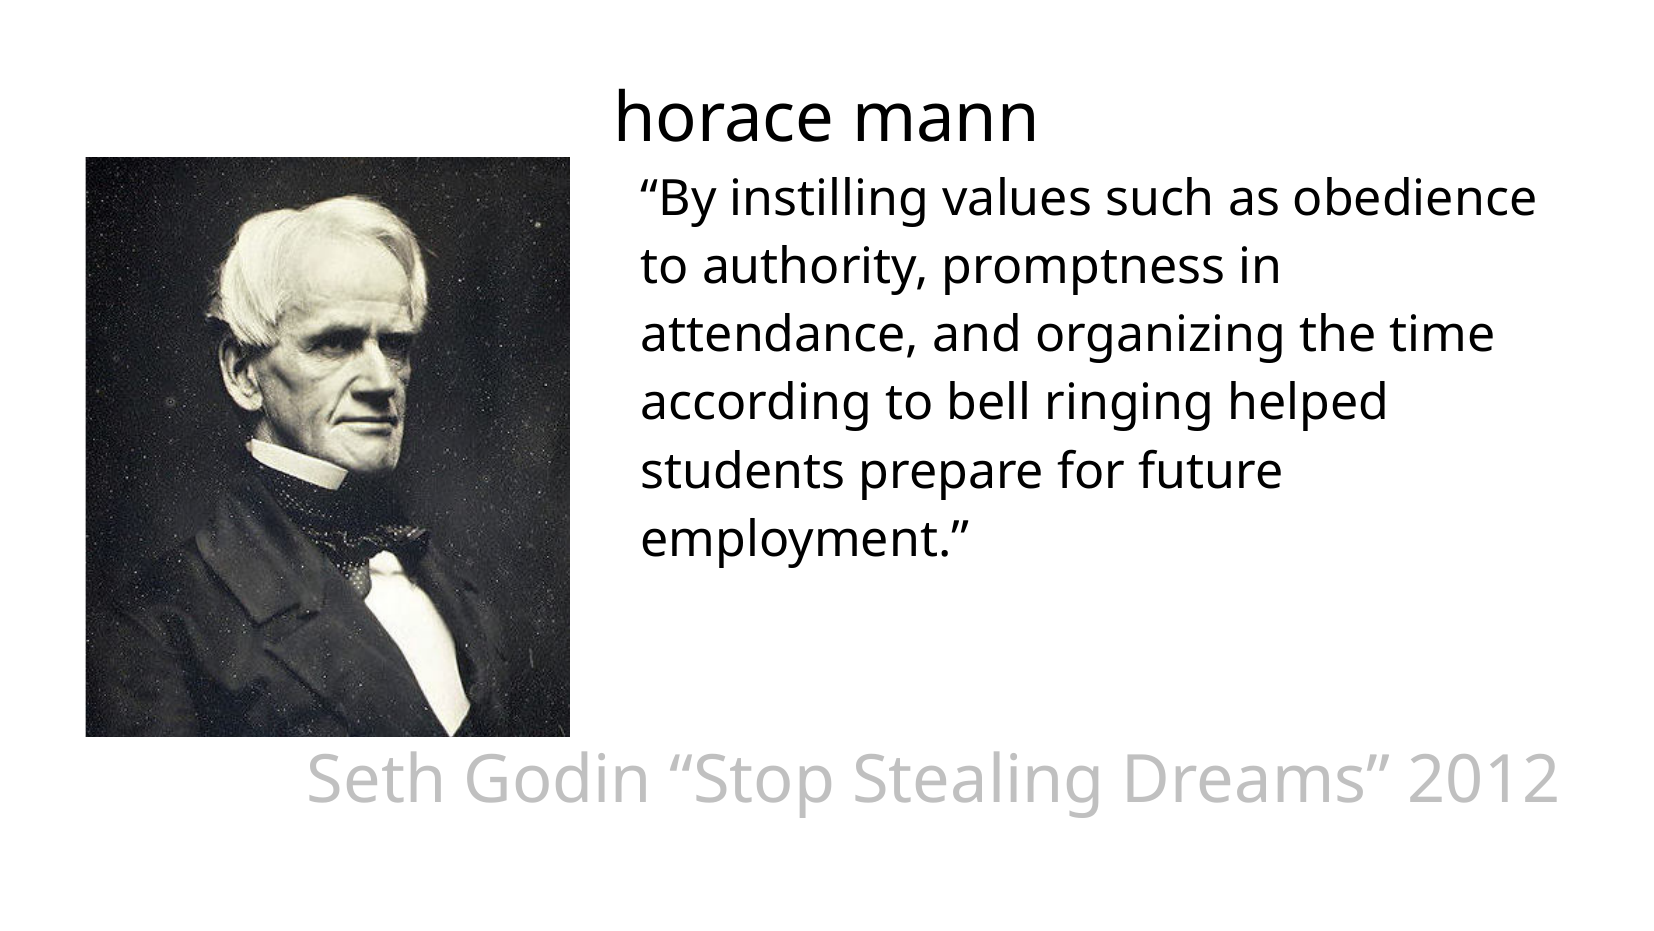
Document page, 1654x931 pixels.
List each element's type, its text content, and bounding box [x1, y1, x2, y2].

text_box Seth Godin “Stop Stealing Dreams” 2012 [75, 715, 1577, 839]
title horace mann [82, 37, 1571, 193]
picture [85, 157, 571, 715]
list “By instilling values such as obedience to authority, promptness in attendance, and organizing the time according to bell ringing helped students prepare for future employment.” [571, 161, 1546, 715]
